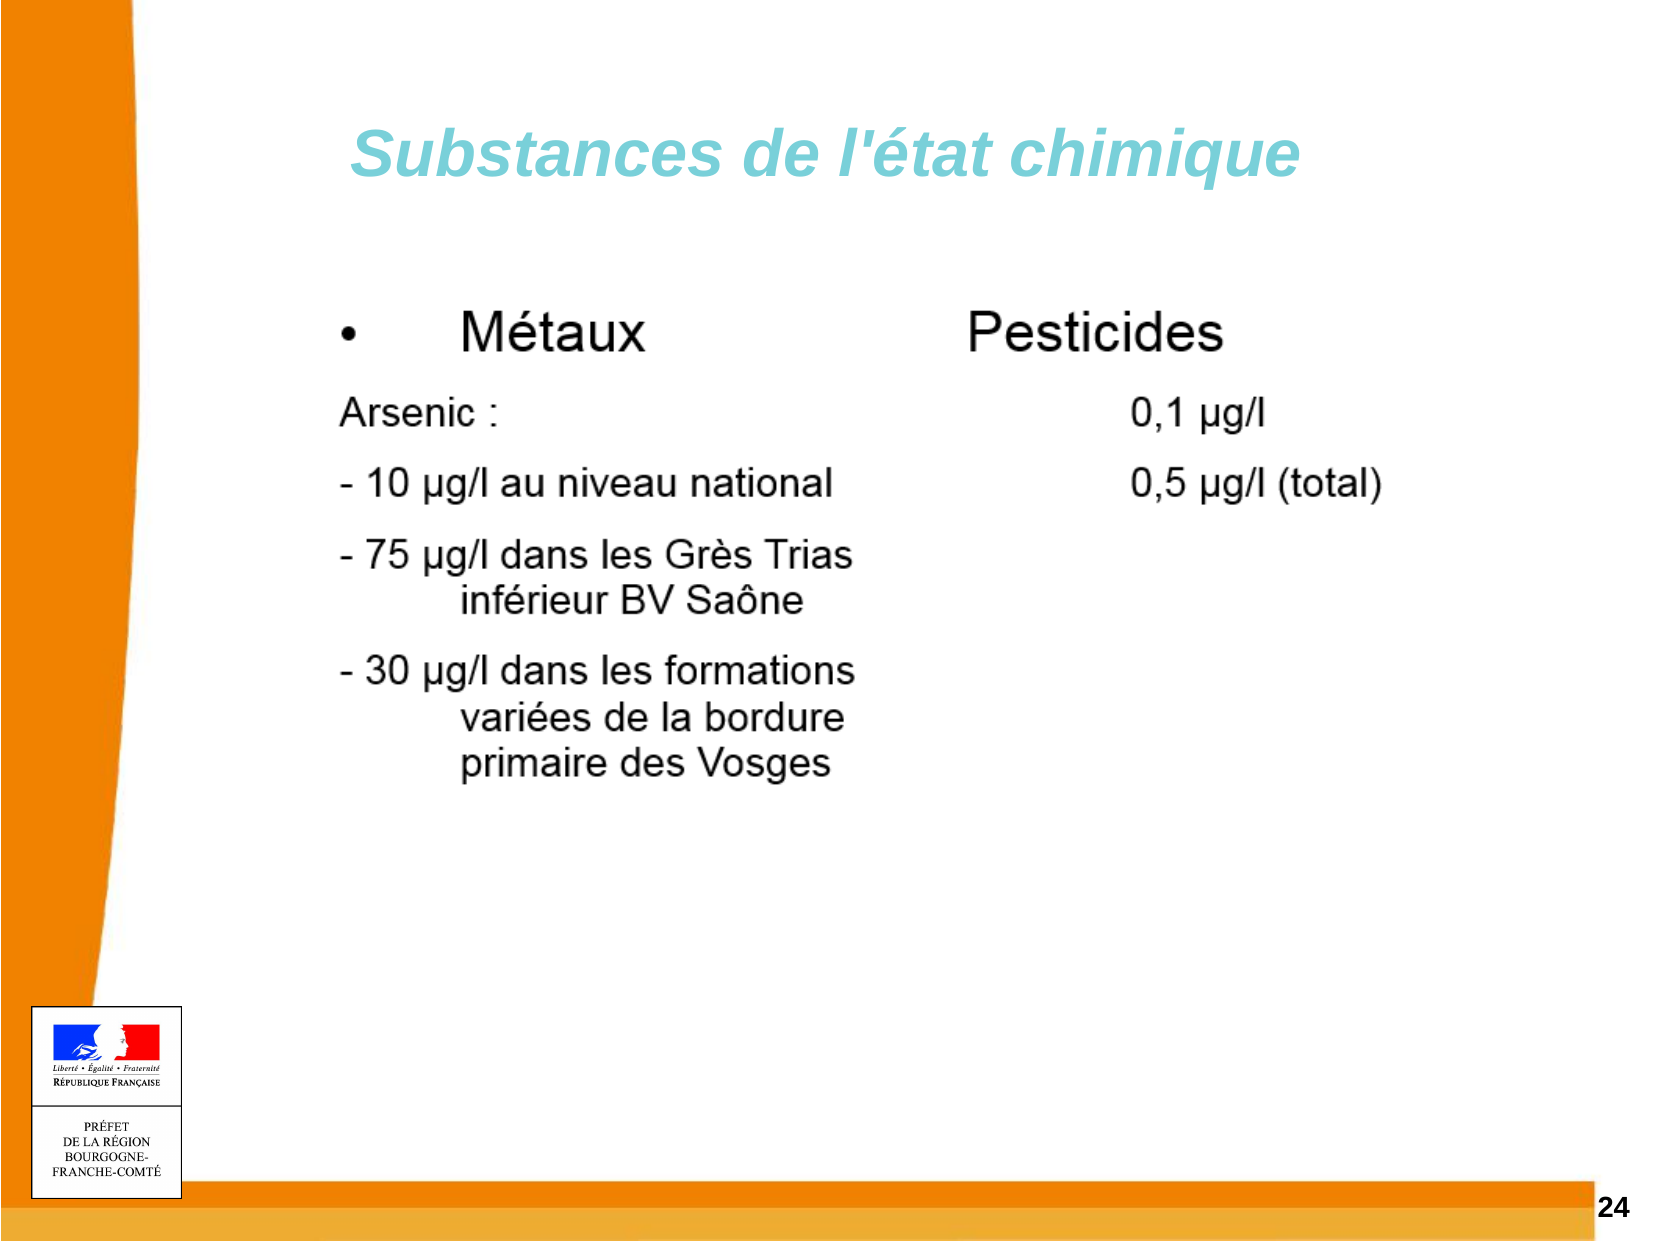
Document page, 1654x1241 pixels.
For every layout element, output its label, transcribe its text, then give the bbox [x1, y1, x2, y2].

list [179, 290, 1509, 1010]
title Substances de l'état chimique [82, 49, 1571, 257]
picture [1, 0, 1654, 1241]
